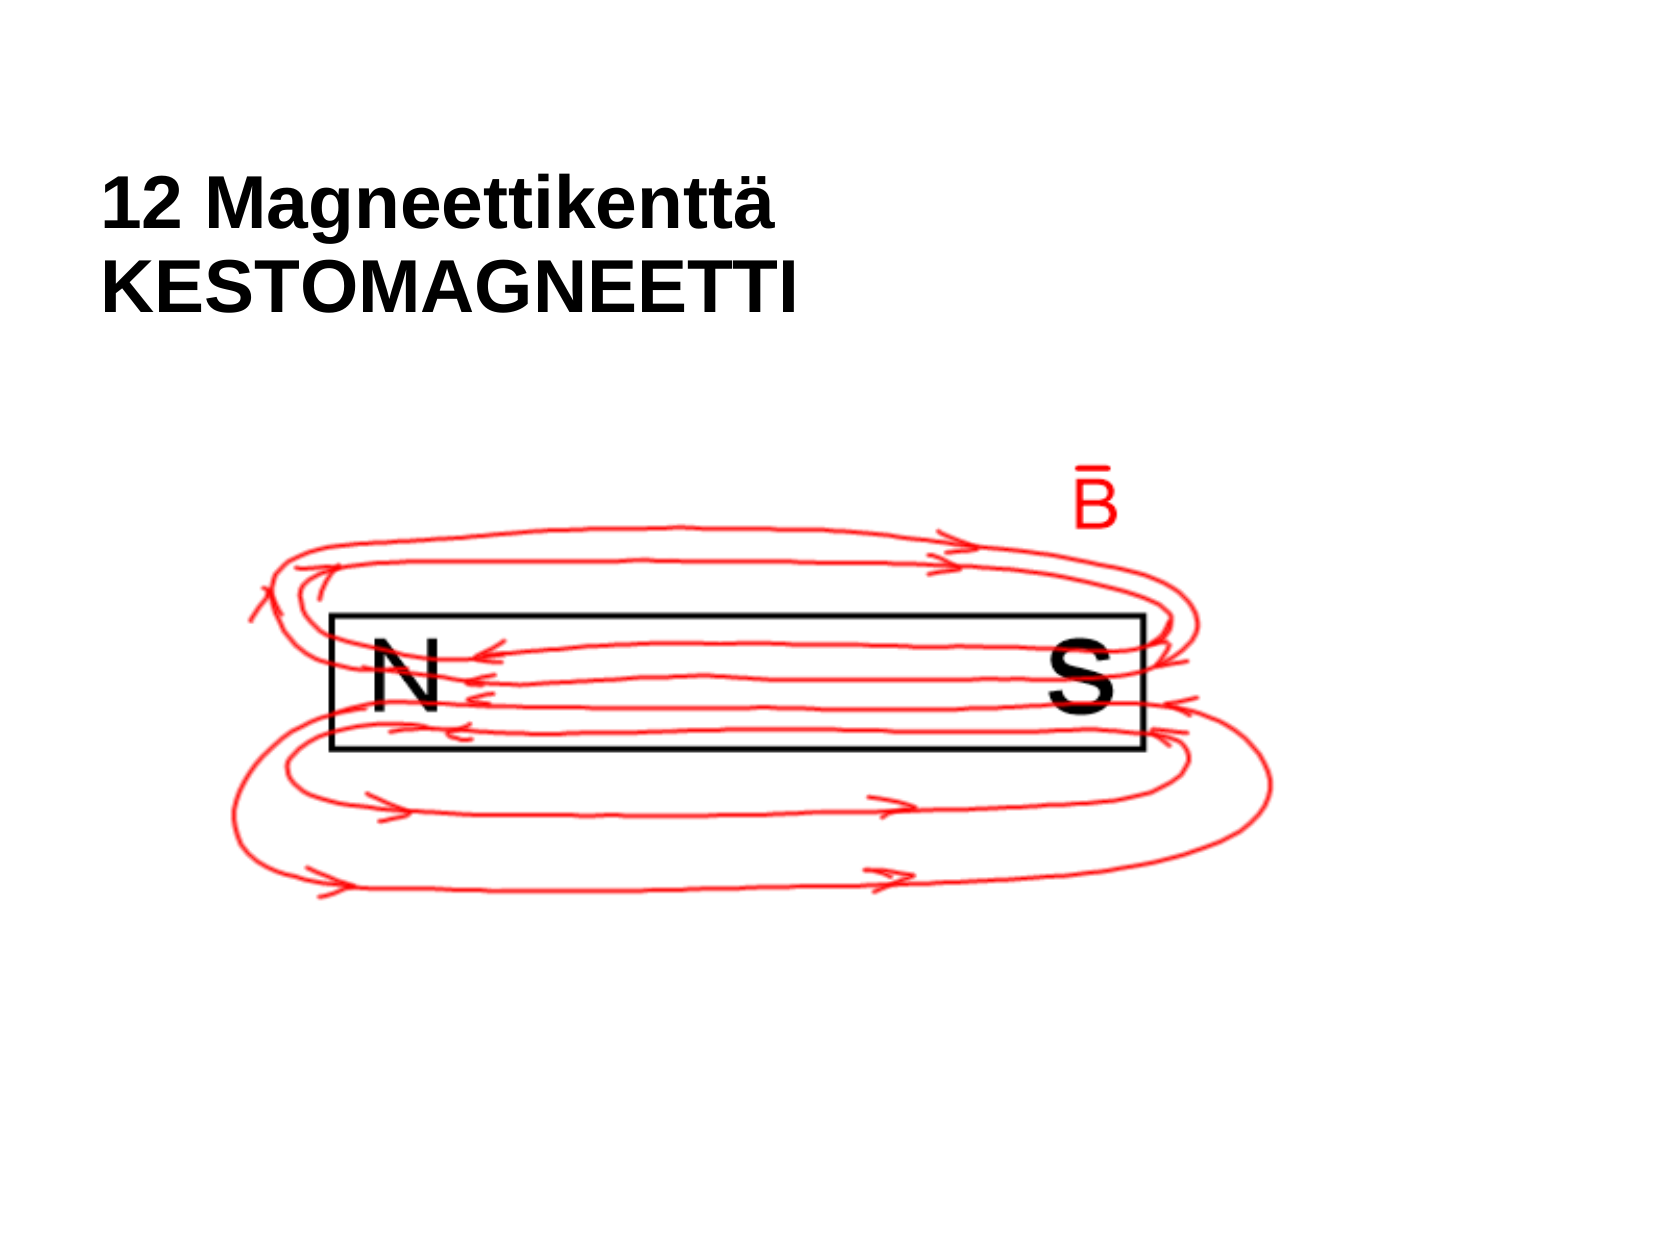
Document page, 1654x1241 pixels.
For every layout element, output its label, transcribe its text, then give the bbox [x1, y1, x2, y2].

text_box 12 Magneettikenttä KESTOMAGNEETTI [85, 149, 1382, 333]
picture [177, 401, 1305, 928]
